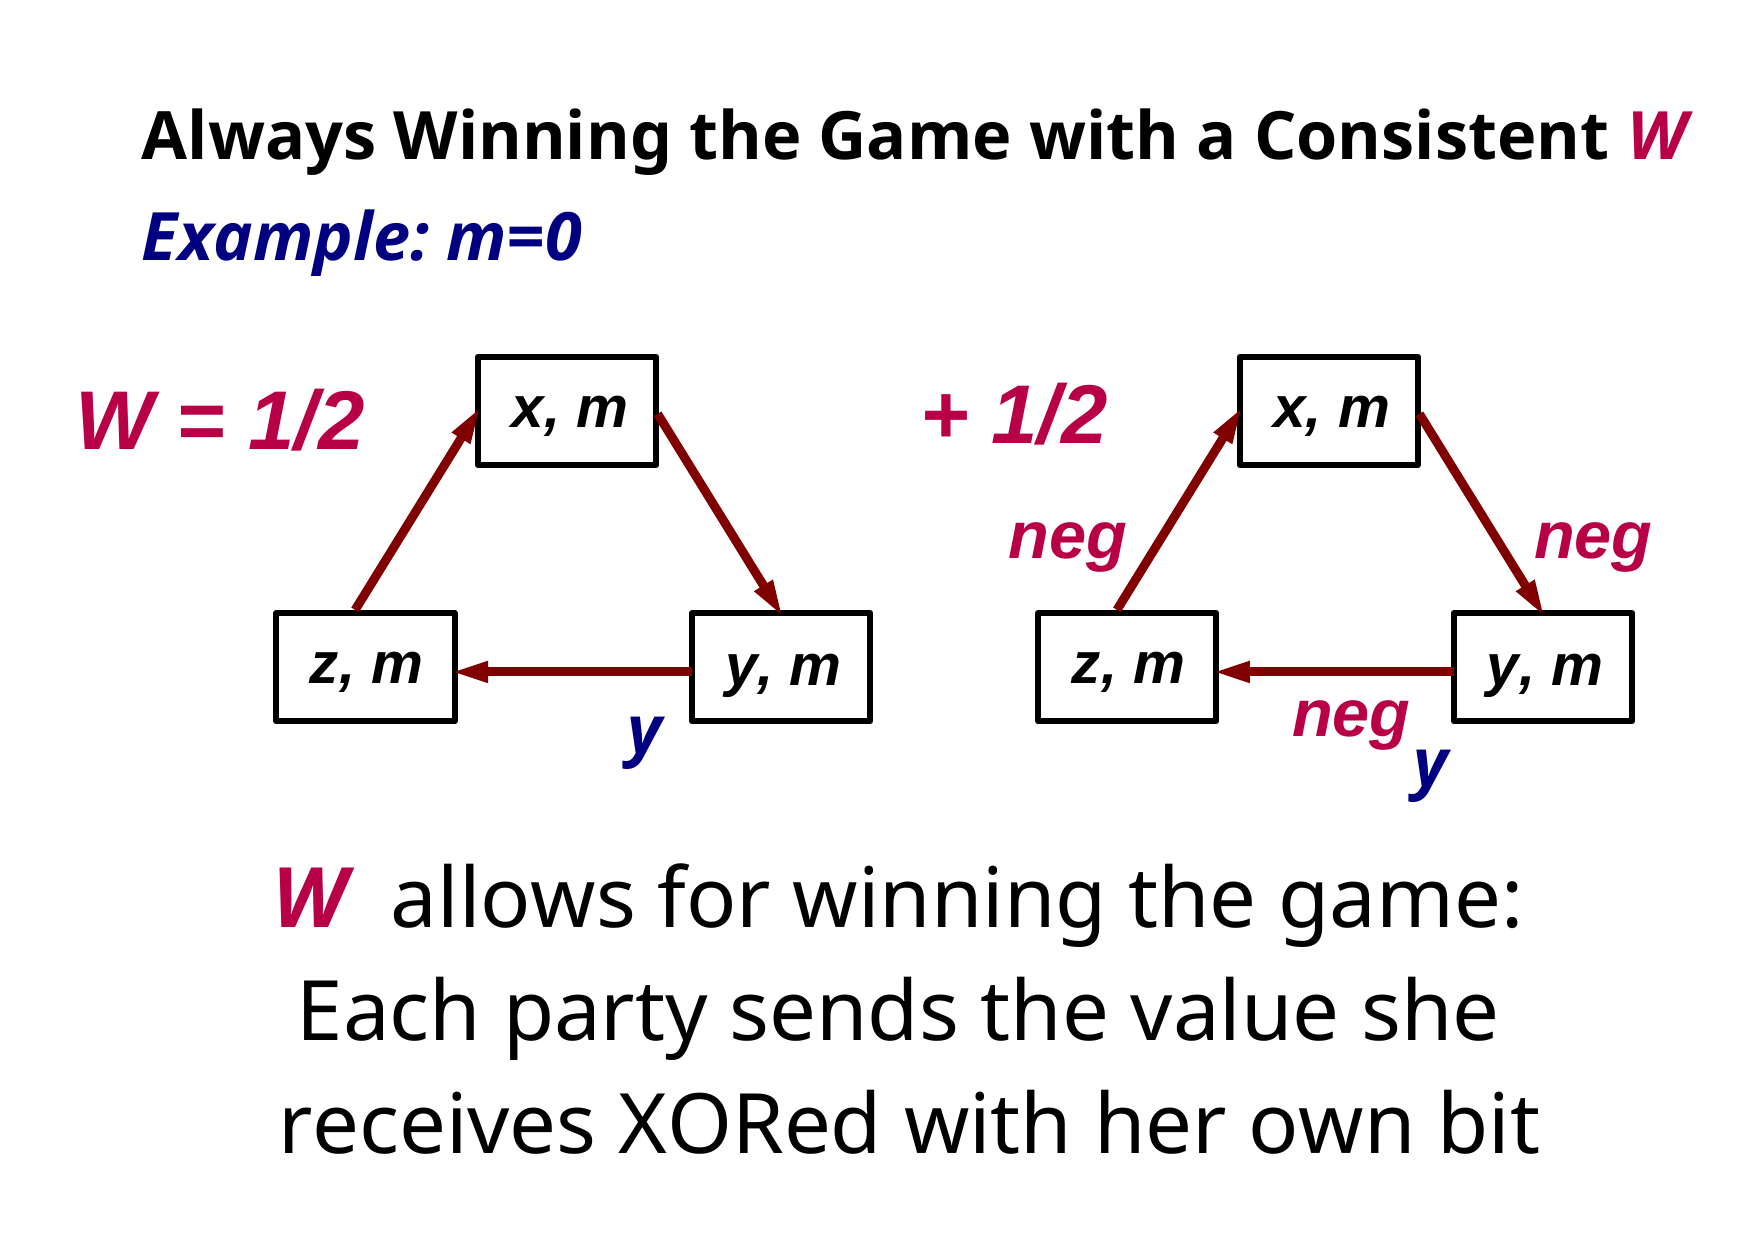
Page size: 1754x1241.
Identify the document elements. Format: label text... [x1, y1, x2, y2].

text_box x, m [1255, 364, 1610, 451]
text_box y [613, 674, 801, 764]
text_box neg [1274, 665, 1626, 761]
text_box x, m [493, 364, 848, 451]
text_box W allows for winning the game: Each party sends the value she receives XORed with her own bit [258, 830, 1497, 1126]
text_box z, m [1054, 620, 1206, 707]
text_box Example: m=0 [127, 181, 1754, 272]
text_box y [1398, 707, 1586, 797]
text_box Always Winning the Game with a Consistent W [127, 81, 1754, 171]
text_box neg [1516, 487, 1754, 584]
text_box z, m [292, 620, 444, 707]
text_box neg [990, 487, 1343, 584]
text_box + 1/2 [902, 357, 1237, 473]
text_box y, m [707, 622, 893, 709]
text_box y, m [1469, 622, 1655, 709]
text_box W = 1/2 [57, 363, 467, 478]
text_box + 1/2 [1243, 360, 1254, 462]
text_box + 1/2 [1208, 429, 1254, 473]
